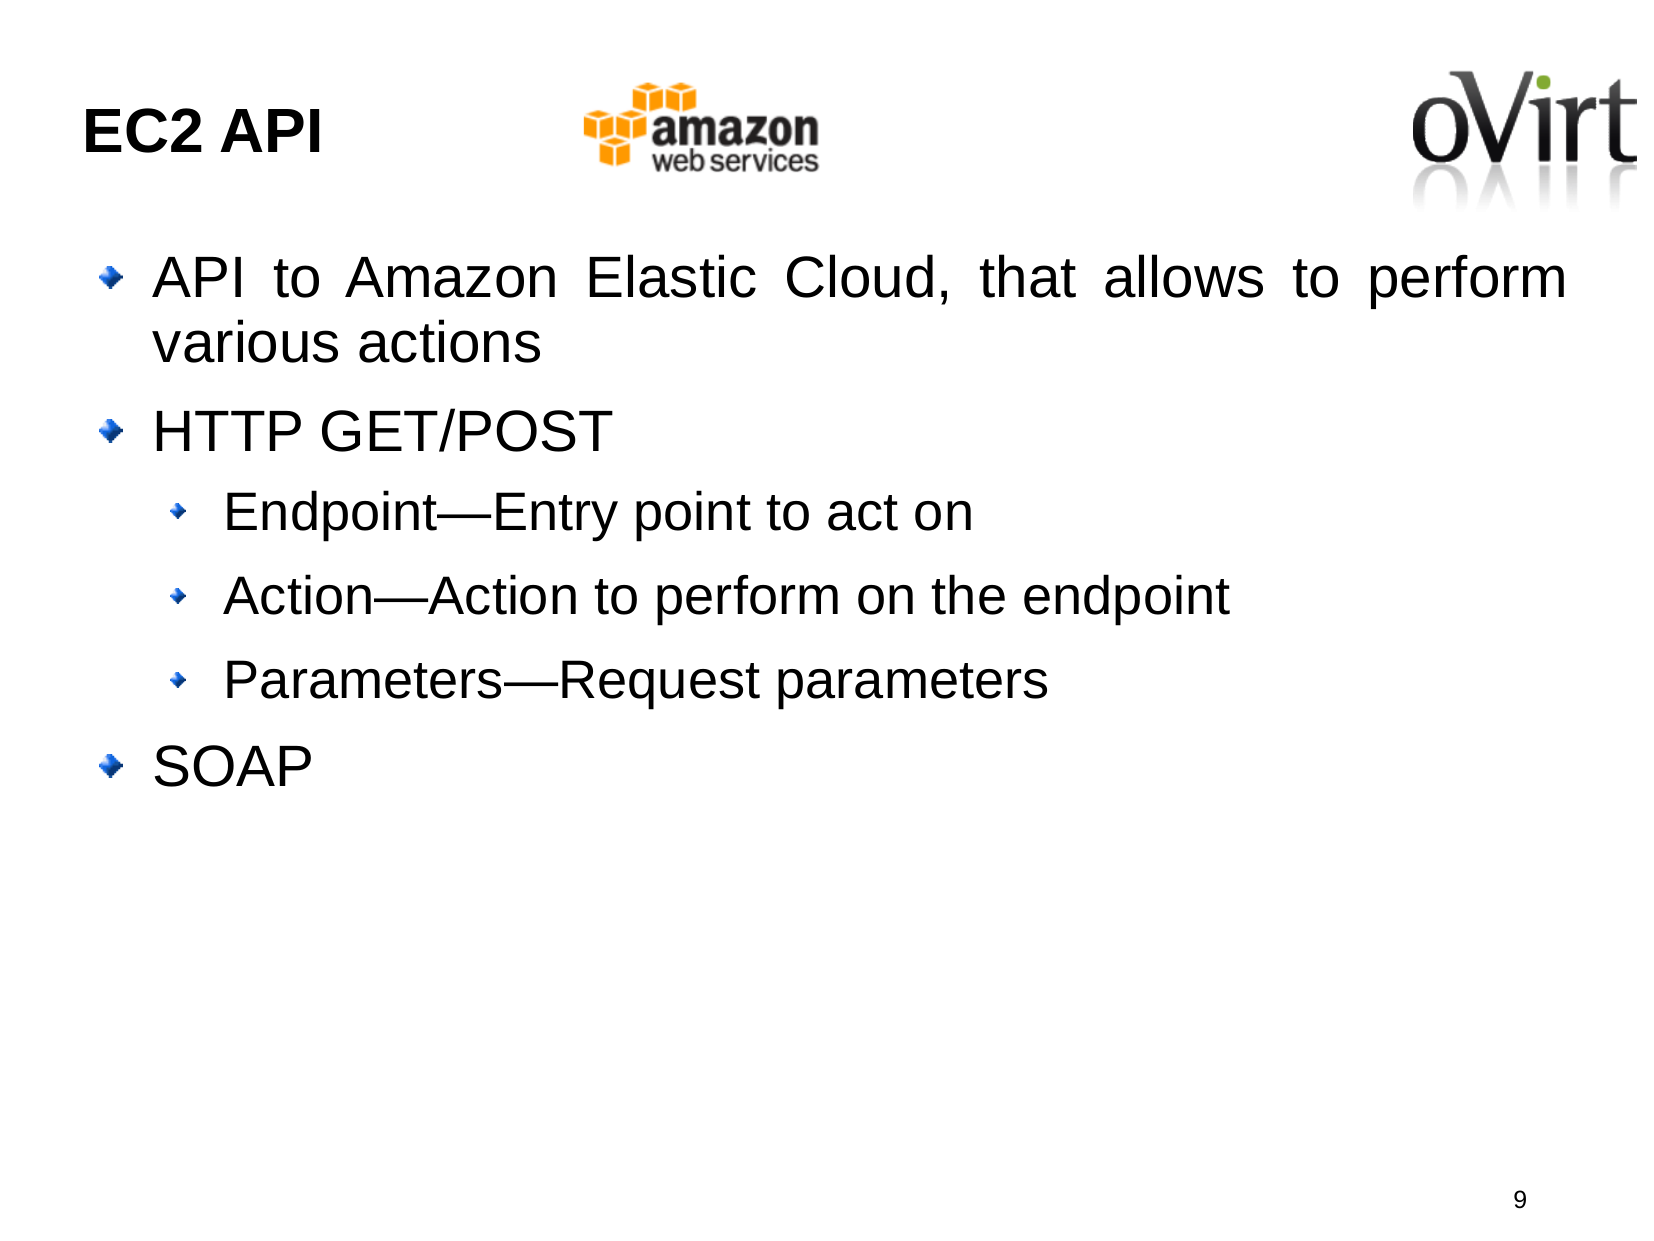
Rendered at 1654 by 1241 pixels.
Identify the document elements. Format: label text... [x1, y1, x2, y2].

list API to Amazon Elastic Cloud, that allows to perform various actions HTTP GET/POST Endpoint—Entry point to act on Action—Action to perform on the endpoint Parameters—Request parameters SOAP [82, 244, 1571, 1039]
picture [1413, 63, 1637, 212]
title EC2 API [82, 37, 1303, 226]
picture [569, 79, 831, 186]
